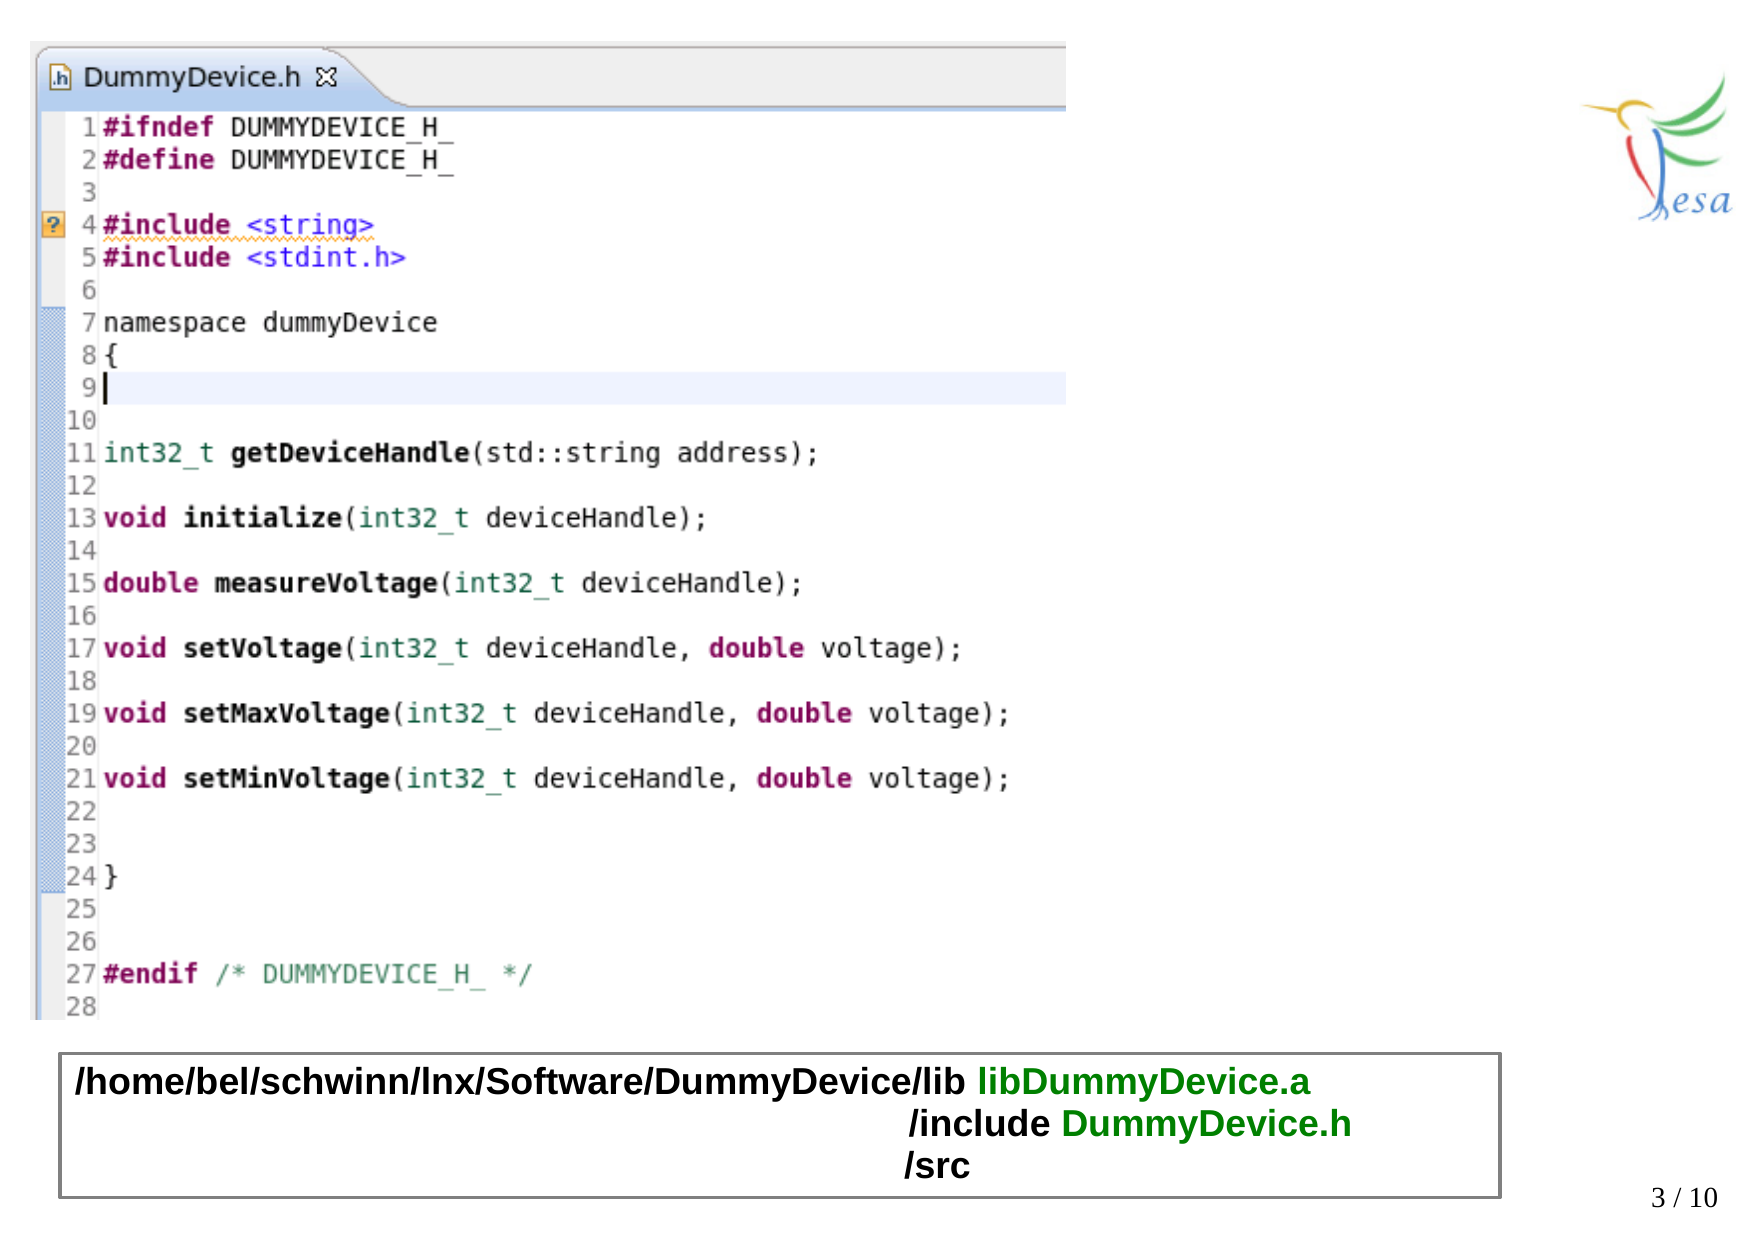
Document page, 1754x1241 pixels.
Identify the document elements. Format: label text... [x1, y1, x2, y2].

picture [30, 41, 1066, 1021]
text_box /home/bel/schwinn/lnx/Software/DummyDevice/lib libDummyDevice.a /include DummyDevice.h /src [60, 1053, 1501, 1198]
picture [1579, 64, 1736, 222]
